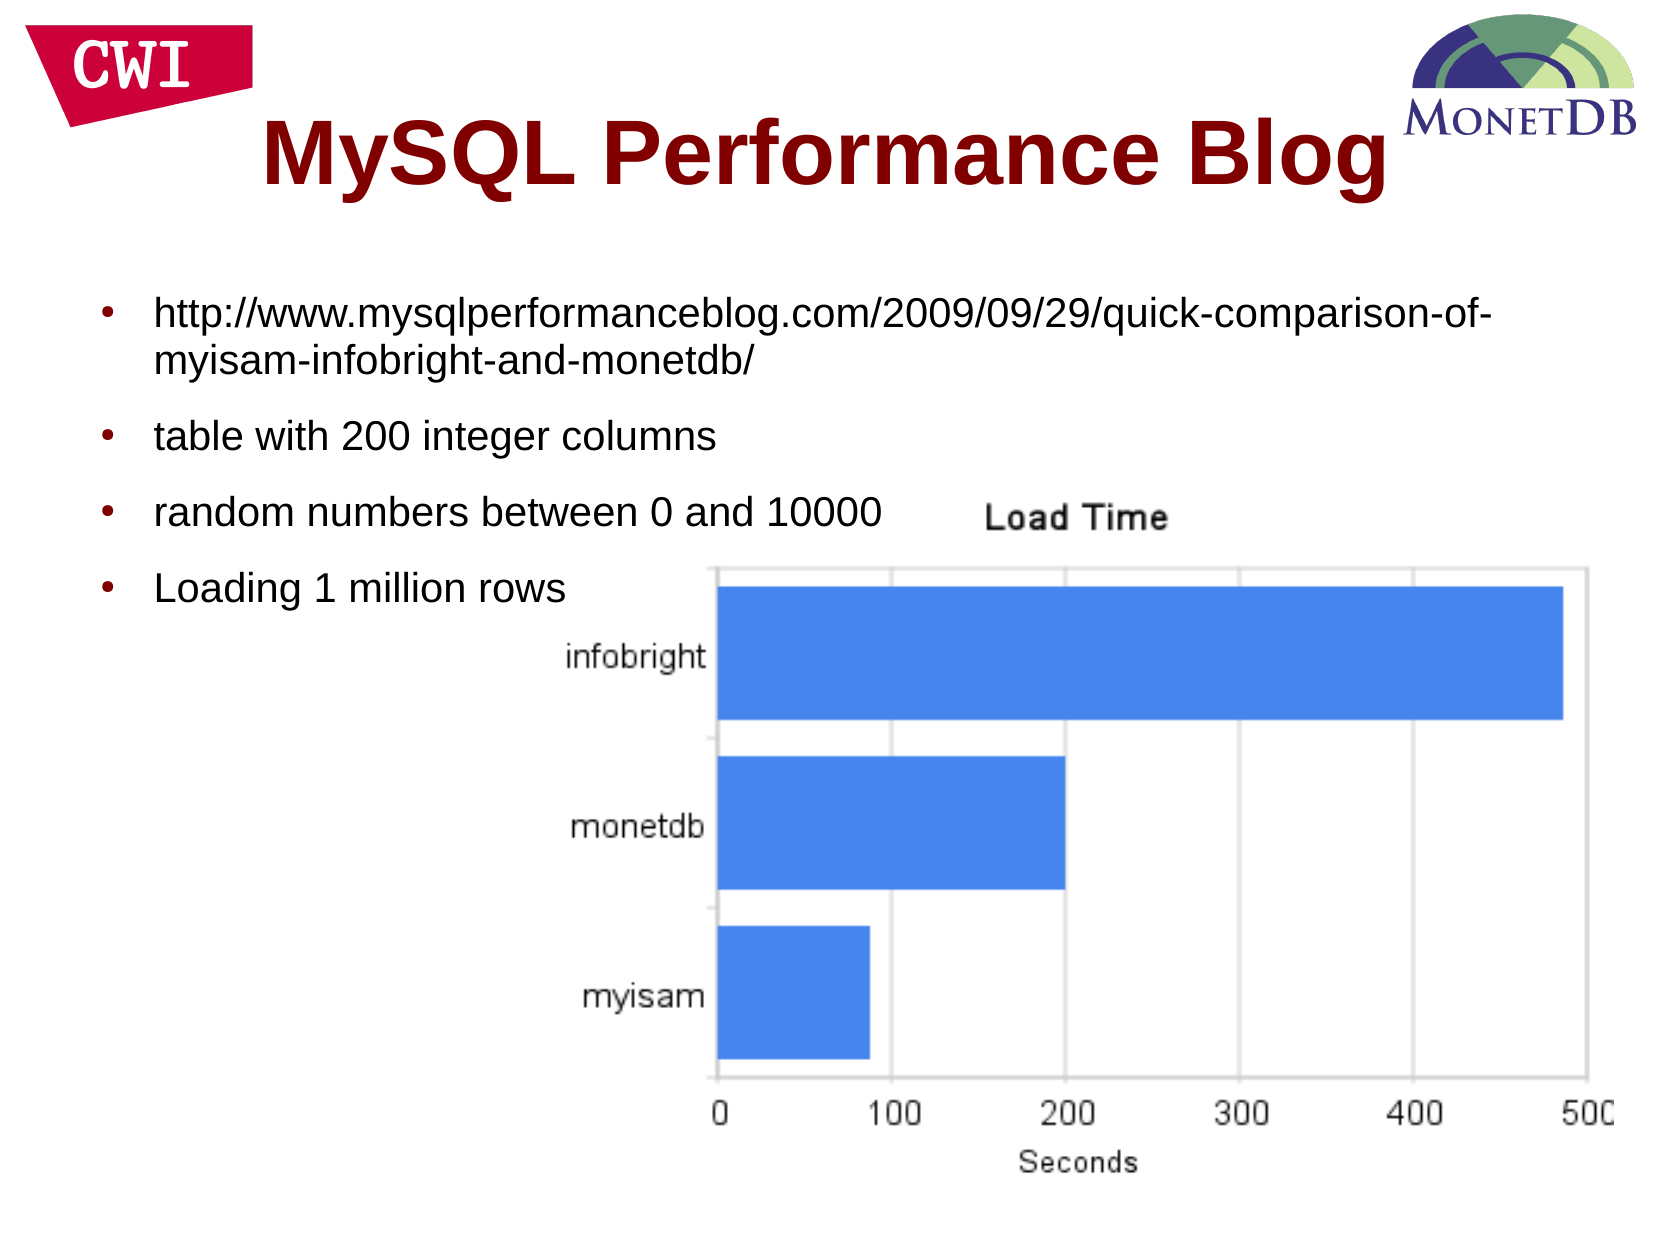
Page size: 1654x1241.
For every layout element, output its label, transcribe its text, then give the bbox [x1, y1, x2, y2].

picture [0, 0, 278, 150]
picture [1403, 14, 1636, 135]
list http://www.mysqlperformanceblog.com/2009/09/29/quick-comparison-of-myisam-infobright-and-monetdb/ table with 200 integer columns random numbers between 0 and 10000 Loading 1 million rows [82, 290, 1571, 1094]
picture [542, 474, 1614, 1198]
title MySQL Performance Blog [82, 56, 1571, 250]
